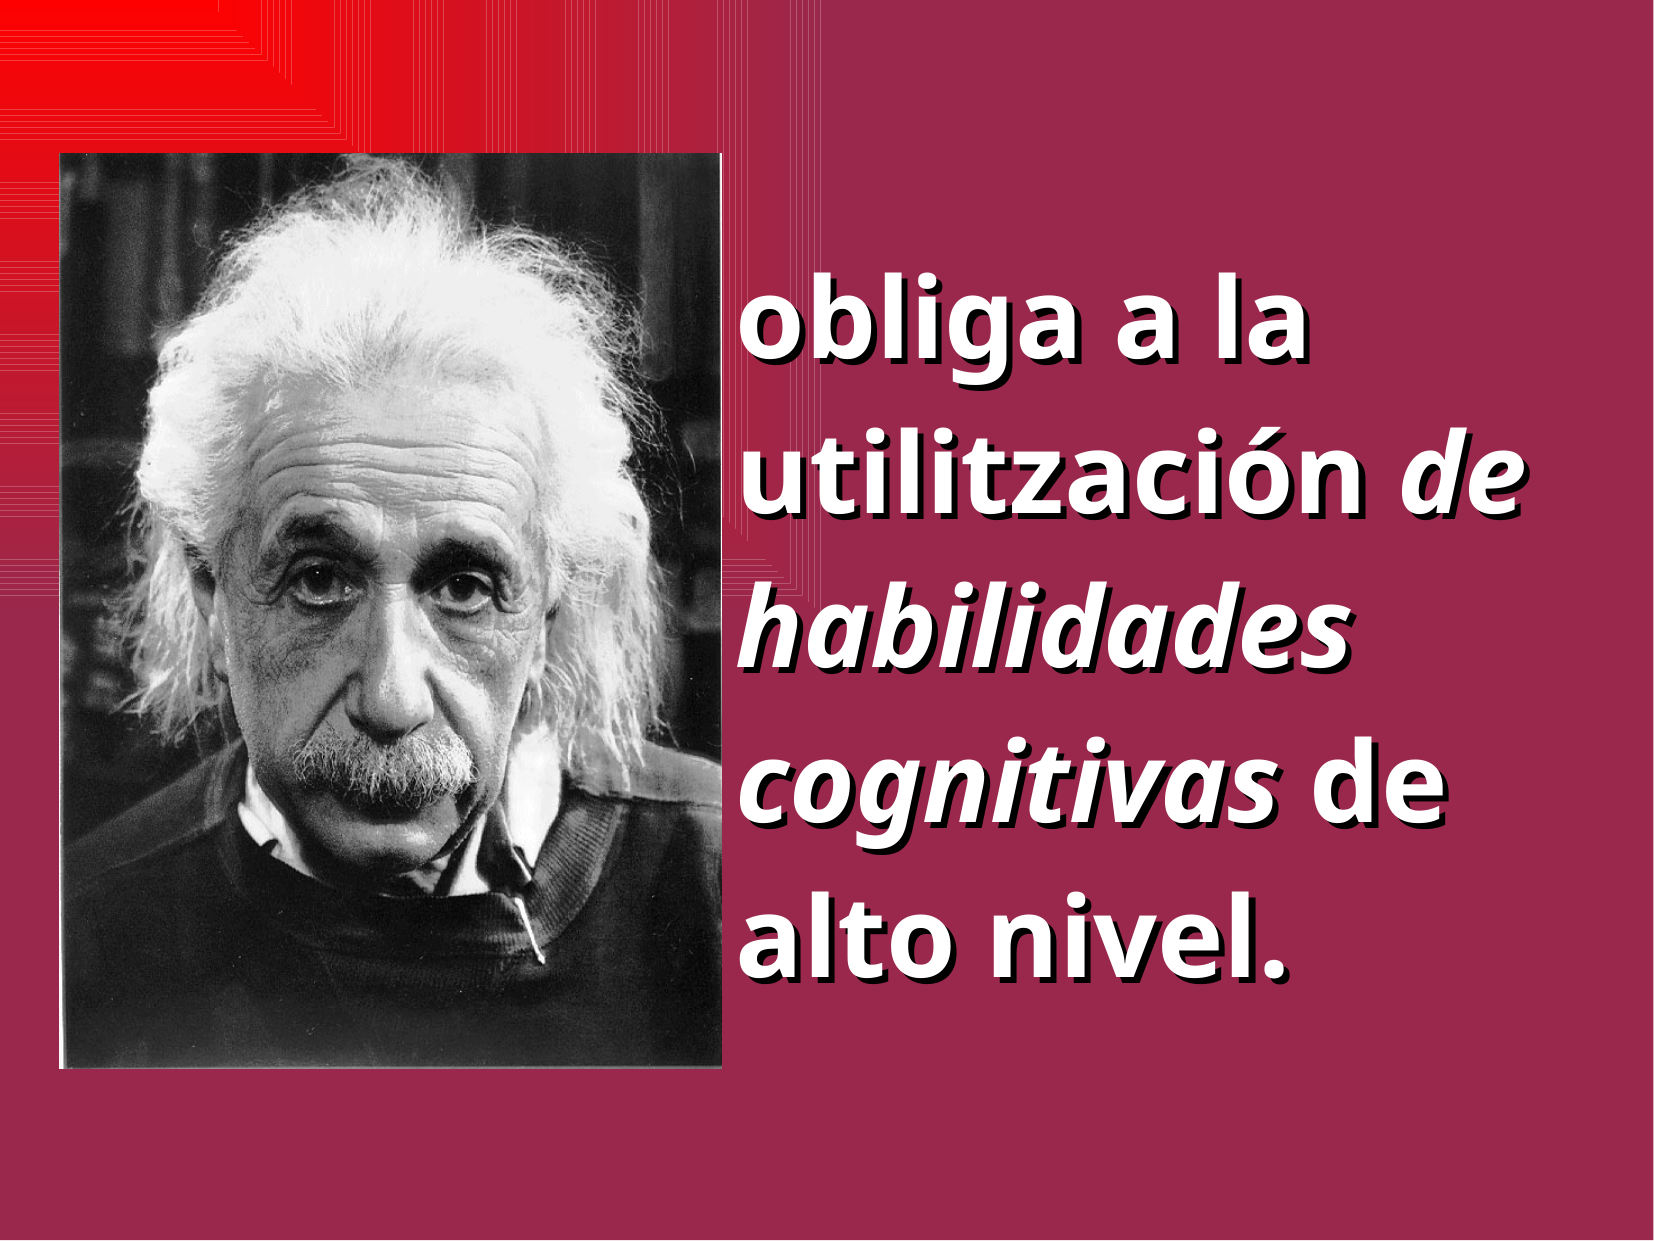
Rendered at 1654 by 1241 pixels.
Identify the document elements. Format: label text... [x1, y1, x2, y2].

text_box obliga a la utilitzación de habilidades cognitivas de alto nivel. [735, 236, 1598, 1011]
picture [59, 153, 722, 1069]
